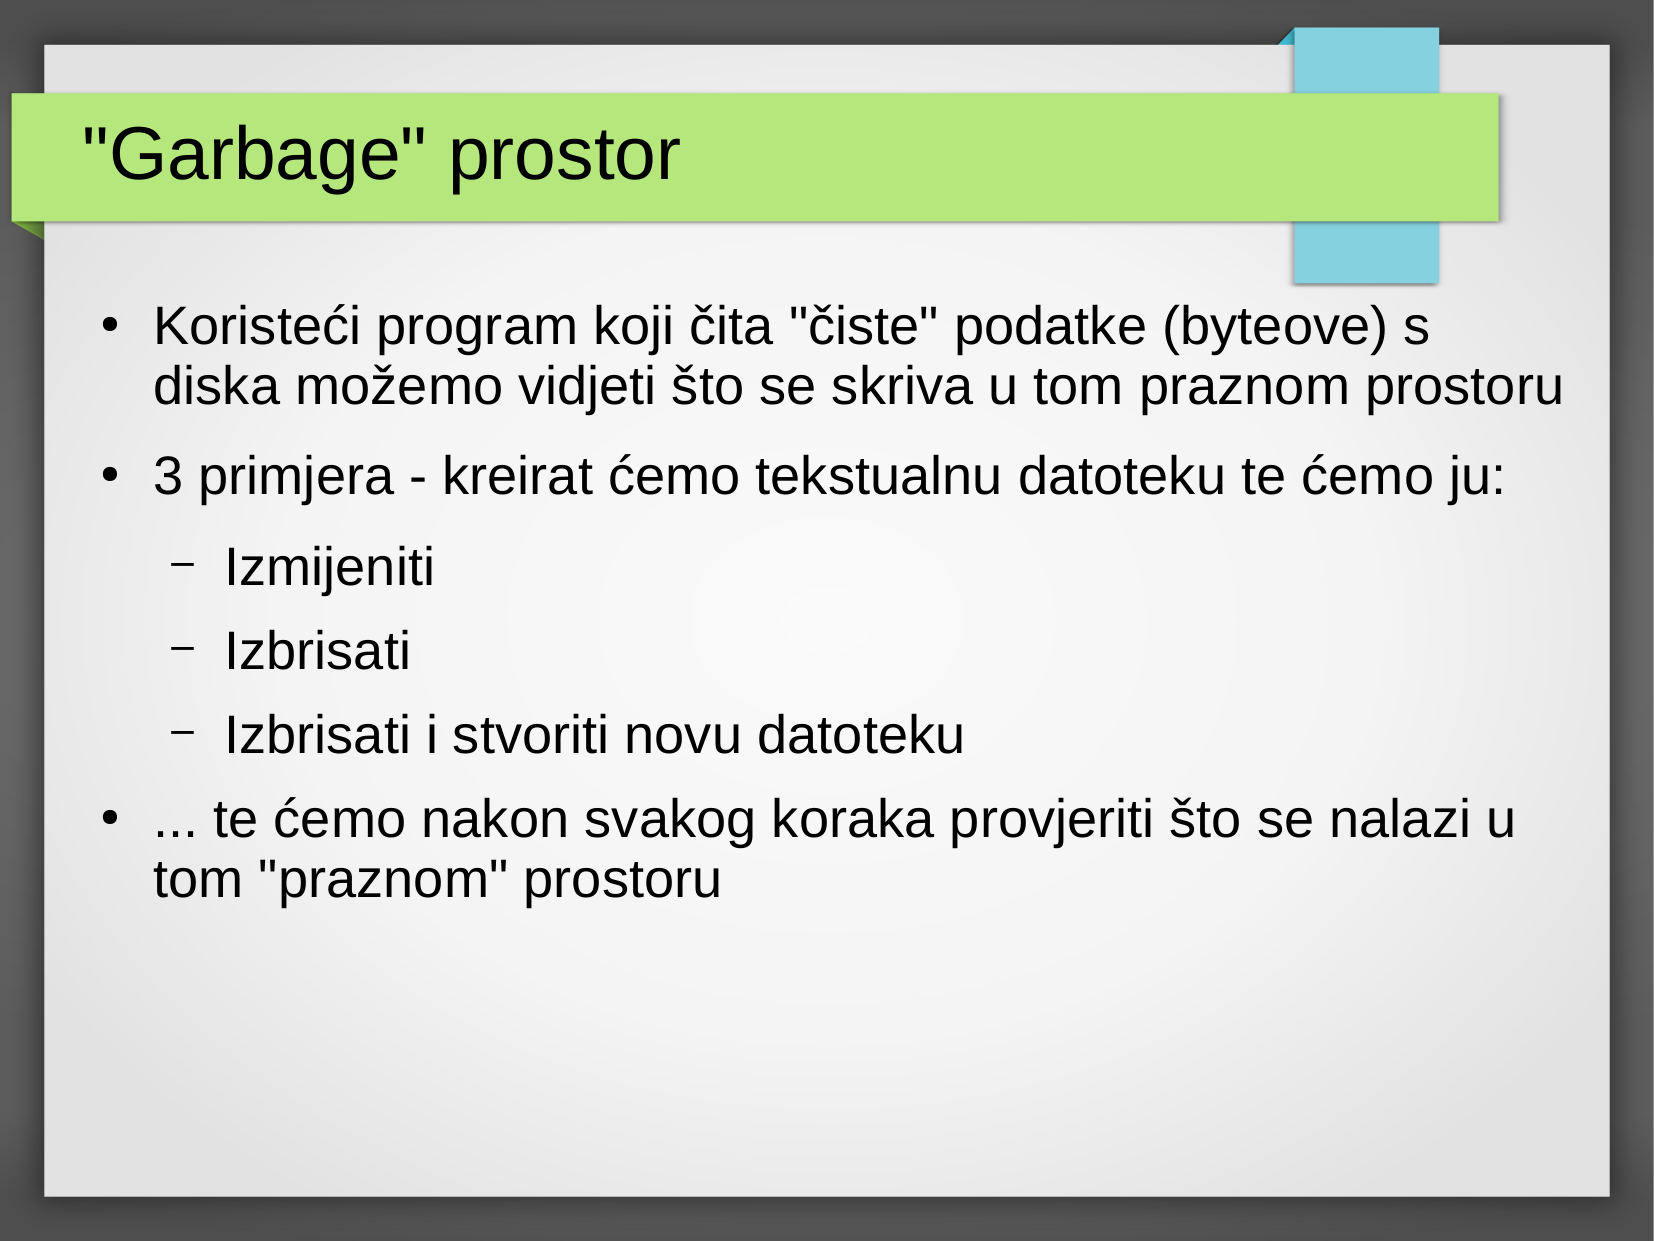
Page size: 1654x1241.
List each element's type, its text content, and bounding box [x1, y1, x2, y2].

list Koristeći program koji čita "čiste" podatke (byteove) s diska možemo vidjeti što se skriva u tom praznom prostoru 3 primjera - kreirat ćemo tekstualnu datoteku te ćemo ju: Izmijeniti Izbrisati Izbrisati i stvoriti novu datoteku ... te ćemo nakon svakog koraka provjeriti što se nalazi u tom "praznom" prostoru [82, 295, 1571, 1015]
title "Garbage" prostor [82, 94, 1264, 213]
picture [0, 0, 1654, 1241]
